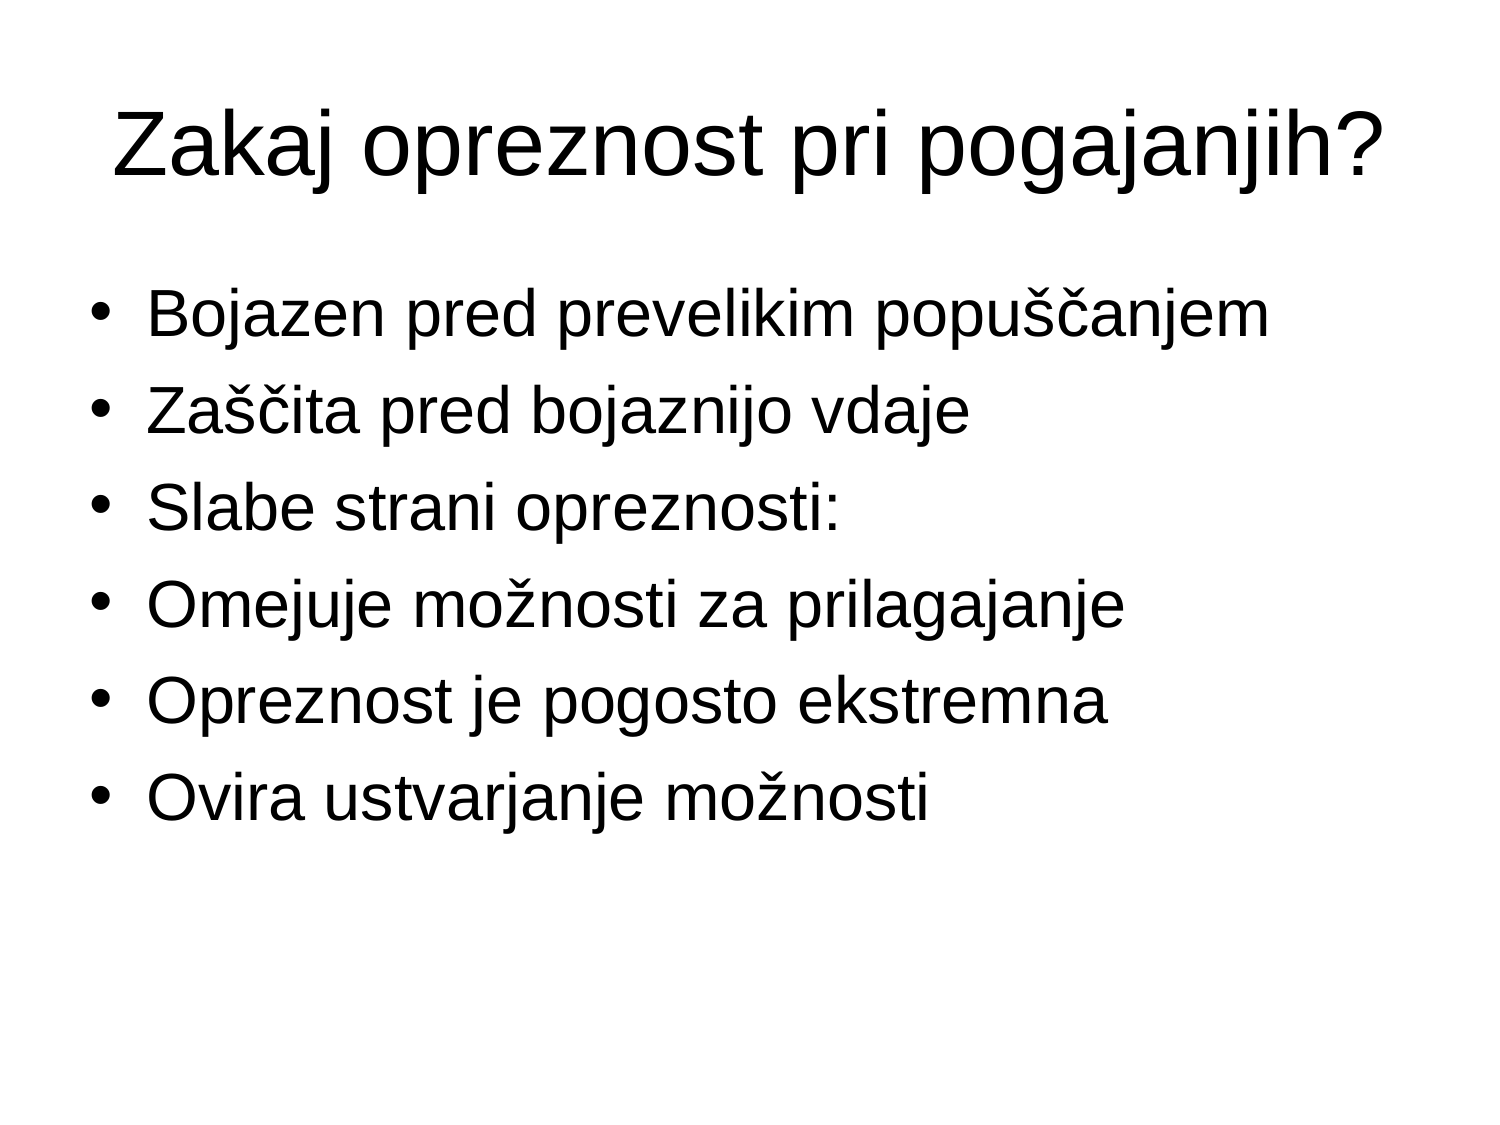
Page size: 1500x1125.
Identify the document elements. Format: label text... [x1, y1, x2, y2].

title Zakaj opreznost pri pogajanjih? [75, 45, 1426, 233]
list Bojazen pred prevelikim popuščanjem Zaščita pred bojaznijo vdaje Slabe strani opreznosti: Omejuje možnosti za prilagajanje Opreznost je pogosto ekstremna Ovira ustvarjanje možnosti [75, 262, 1426, 1006]
